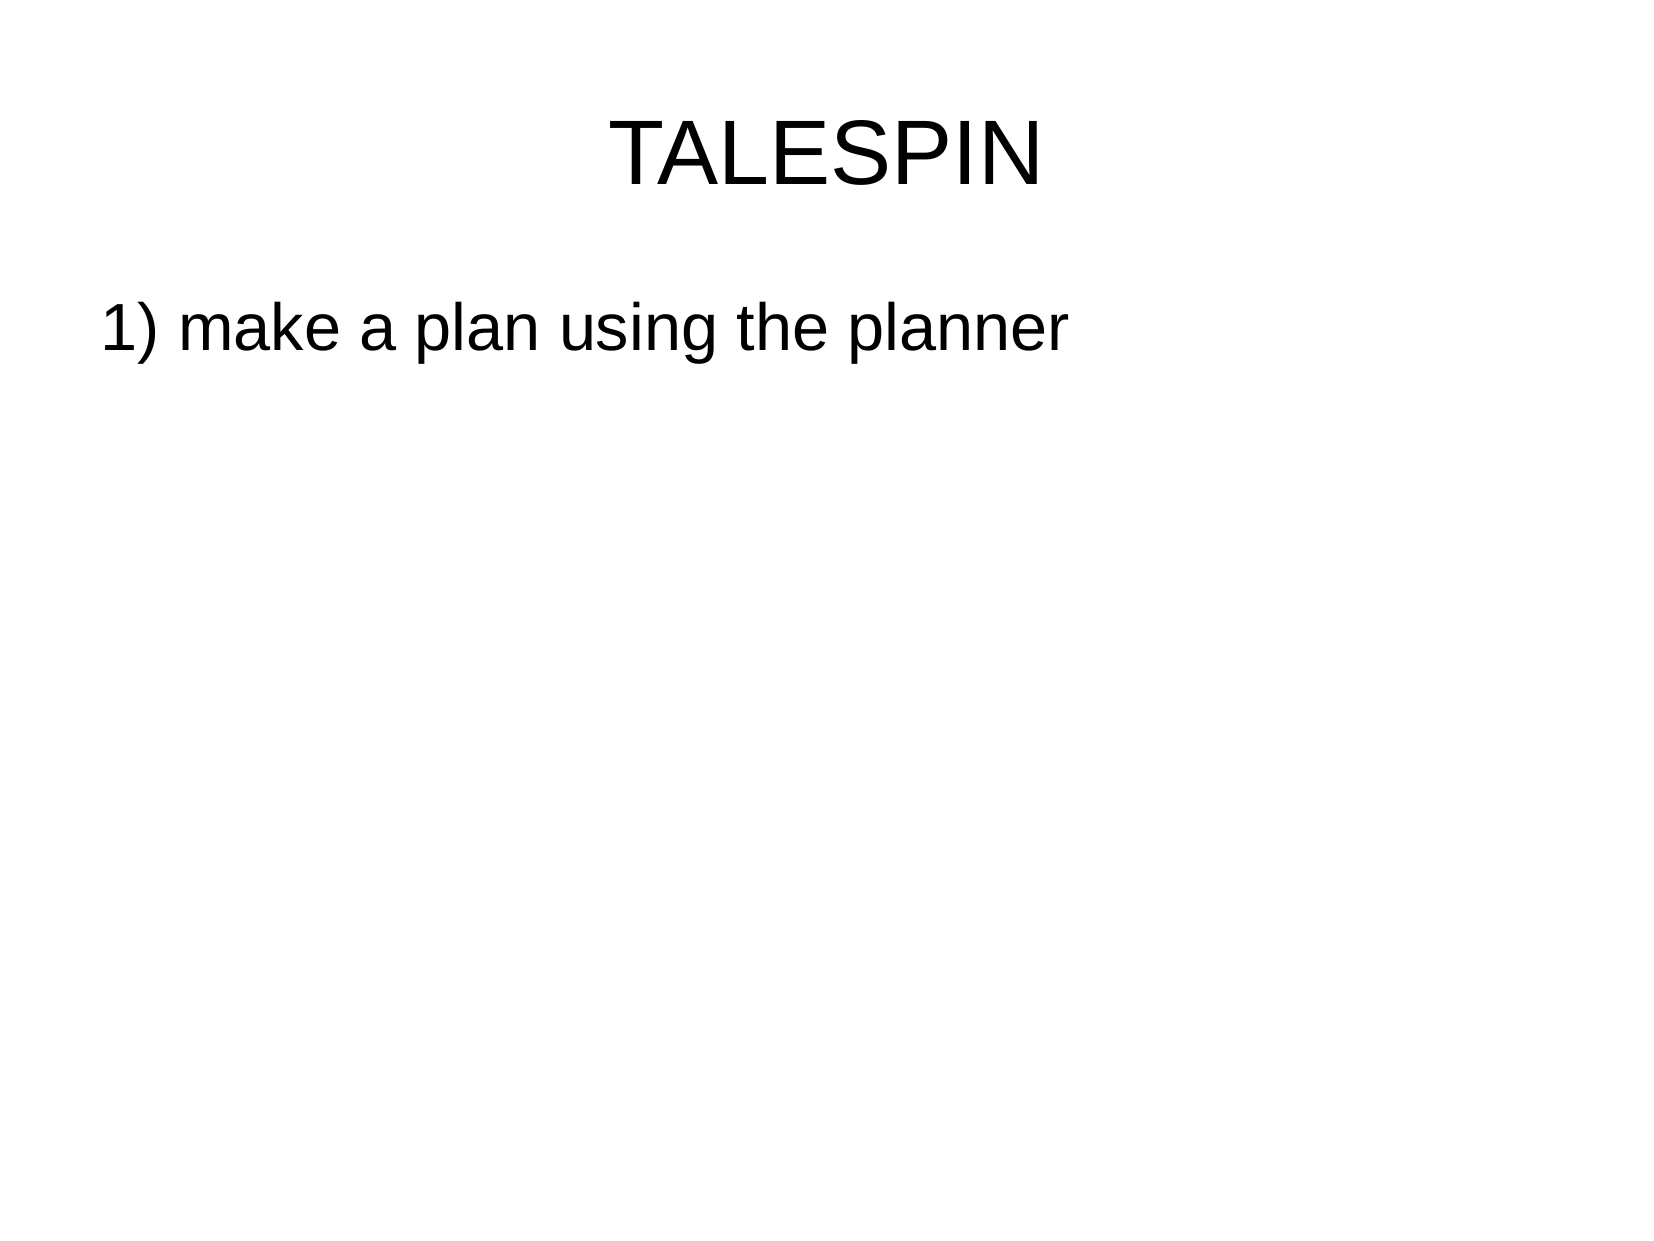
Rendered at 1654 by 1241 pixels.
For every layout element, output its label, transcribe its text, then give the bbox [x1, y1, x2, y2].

title TALESPIN [82, 49, 1571, 257]
list make a plan using the planner [82, 290, 1571, 1010]
